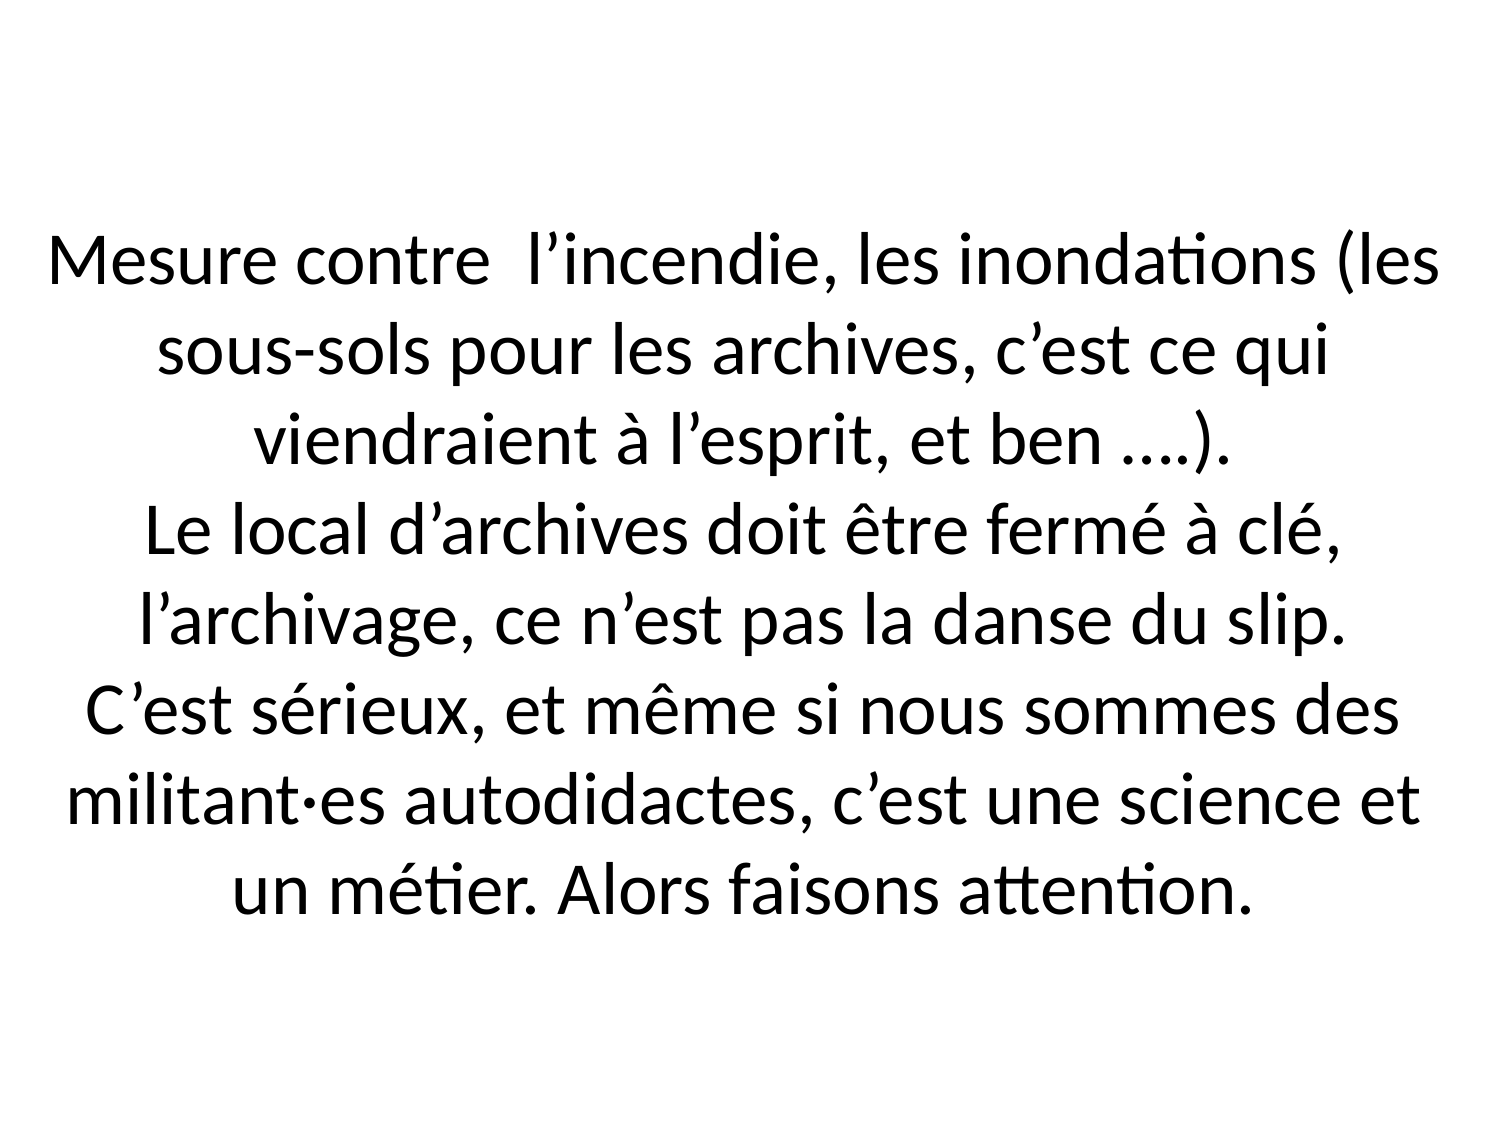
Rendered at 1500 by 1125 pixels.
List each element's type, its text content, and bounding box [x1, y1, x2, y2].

subtitle Mesure contre l’incendie, les inondations (les sous-sols pour les archives, c’est ce qui viendraient à l’esprit, et ben ….). Le local d’archives doit être fermé à clé, l’archivage, ce n’est pas la danse du slip. C’est sérieux, et même si nous sommes des militant·es autodidactes, c’est une science et un métier. Alors faisons attention. [29, 44, 1459, 1094]
